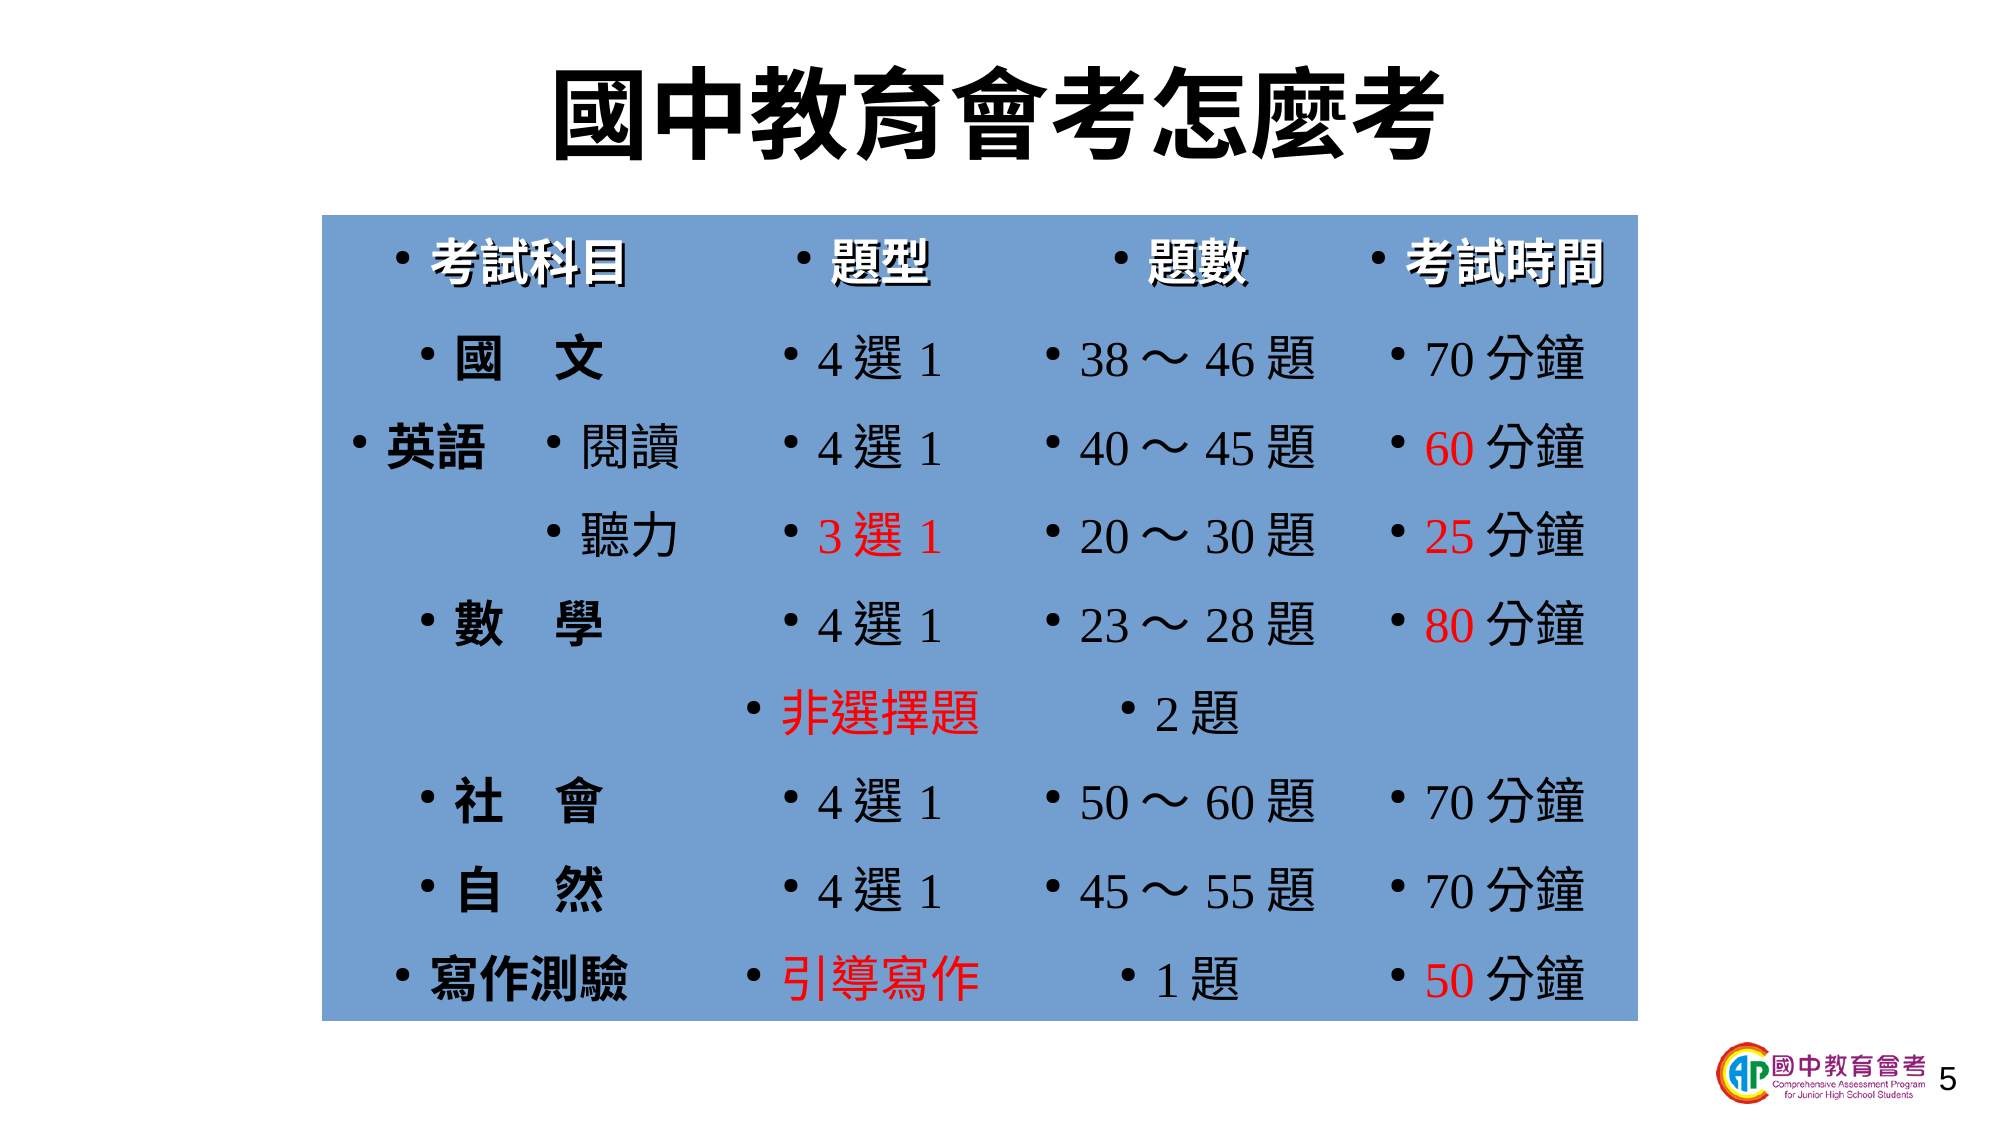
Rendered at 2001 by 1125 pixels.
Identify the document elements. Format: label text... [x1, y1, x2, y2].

table_cell 數 學 [322, 577, 702, 755]
table_cell 引導寫作 [702, 932, 1024, 1021]
table_cell 38～46題 [1024, 311, 1337, 400]
title 國中教育會考怎麼考 [137, 2, 1863, 220]
table_cell 英語 [322, 400, 515, 577]
table_cell 25分鐘 [1337, 489, 1638, 577]
table_cell 社 會 [322, 755, 702, 843]
table_cell 閱讀 [515, 400, 702, 489]
table_cell 4選1 [702, 400, 1024, 489]
table_cell 23～28題 [1024, 577, 1337, 666]
table_cell 60分鐘 [1337, 400, 1638, 489]
table_cell 45～55題 [1024, 843, 1337, 932]
table_cell 1題 [1024, 932, 1337, 1021]
table_cell 國 文 [322, 311, 702, 400]
text_box [1923, 1047, 2000, 1108]
table_cell 70分鐘 [1337, 843, 1638, 932]
table_cell 4選1 [702, 311, 1024, 400]
table_header 題數 [1024, 215, 1337, 311]
table_cell 40～45題 [1024, 400, 1337, 489]
table_cell 自 然 [322, 843, 702, 932]
table_cell 寫作測驗 [322, 932, 702, 1021]
table_cell 4選1 [702, 843, 1024, 932]
table_cell 3選1 [702, 489, 1024, 577]
table_header 題型 [702, 215, 1024, 311]
table_cell 非選擇題 [702, 666, 1024, 755]
table_cell 20～30題 [1024, 489, 1337, 577]
table_cell 2題 [1024, 666, 1337, 755]
table_cell 70分鐘 [1337, 311, 1638, 400]
table_cell 80分鐘 [1337, 577, 1638, 755]
table_cell 聽力 [515, 489, 702, 577]
table_cell 50分鐘 [1337, 932, 1638, 1021]
table_cell 4選1 [702, 755, 1024, 843]
table_cell 70分鐘 [1337, 755, 1638, 843]
table_cell 50～60題 [1024, 755, 1337, 843]
table_header 考試科目 [322, 215, 702, 311]
table_cell 4選1 [702, 577, 1024, 666]
table_header 考試時間 [1337, 215, 1638, 311]
